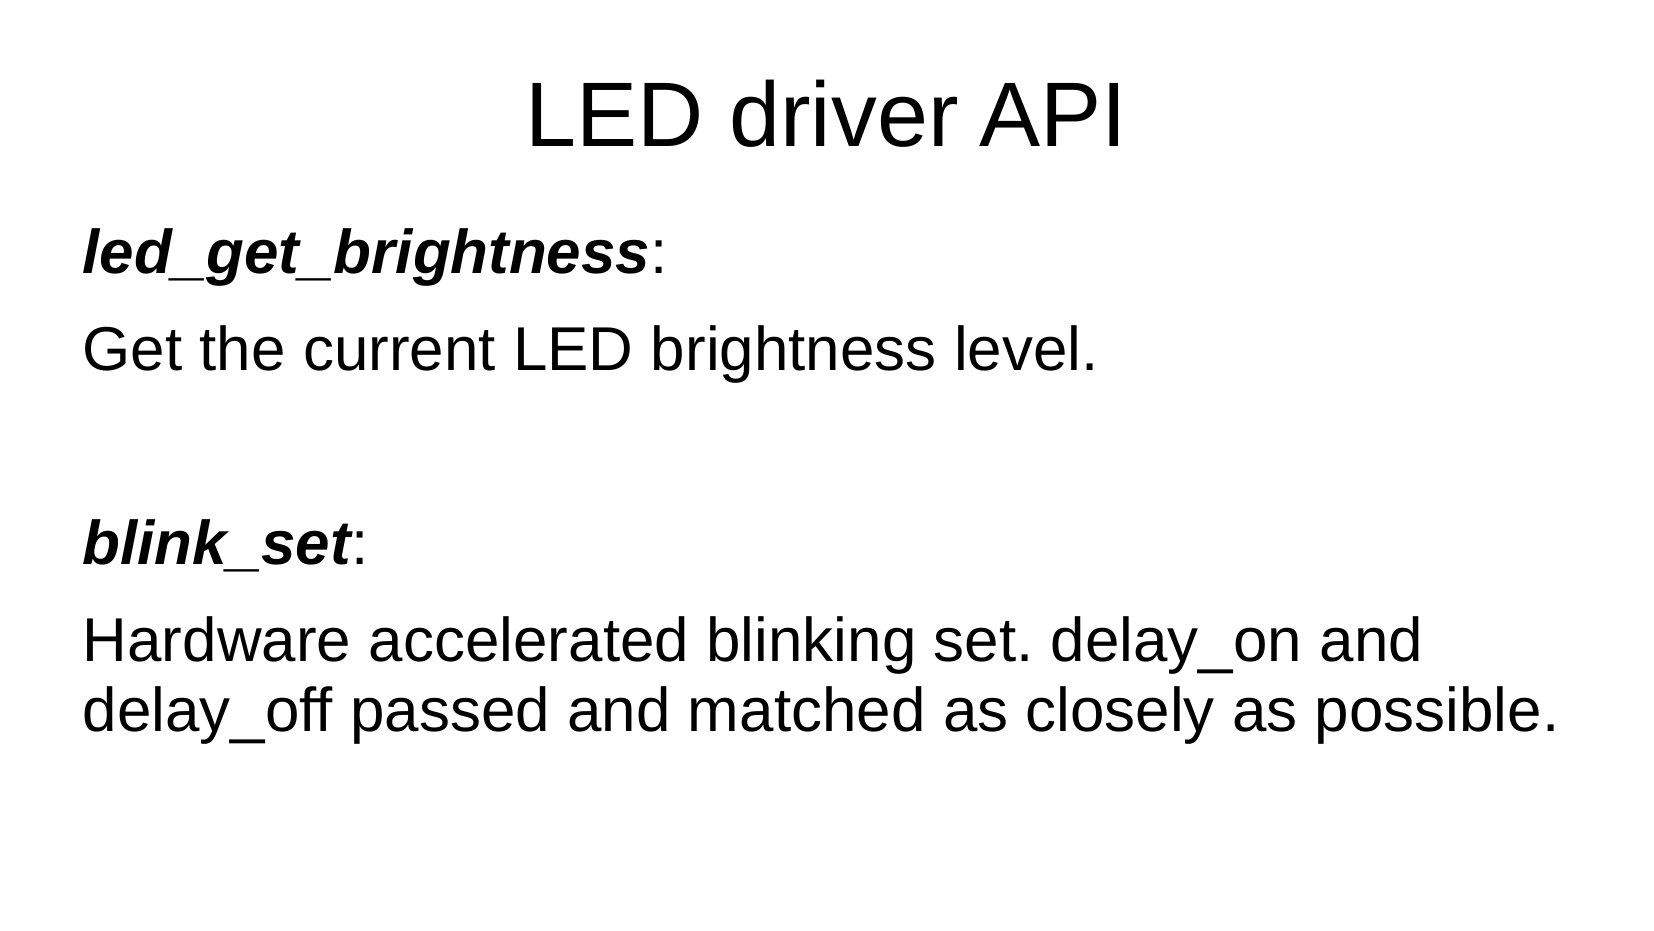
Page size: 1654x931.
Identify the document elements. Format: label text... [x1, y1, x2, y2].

list led_get_brightness: Get the current LED brightness level. blink_set: Hardware accelerated blinking set. delay_on and delay_off passed and matched as closely as possible. [82, 217, 1571, 758]
title LED driver API [82, 37, 1571, 193]
